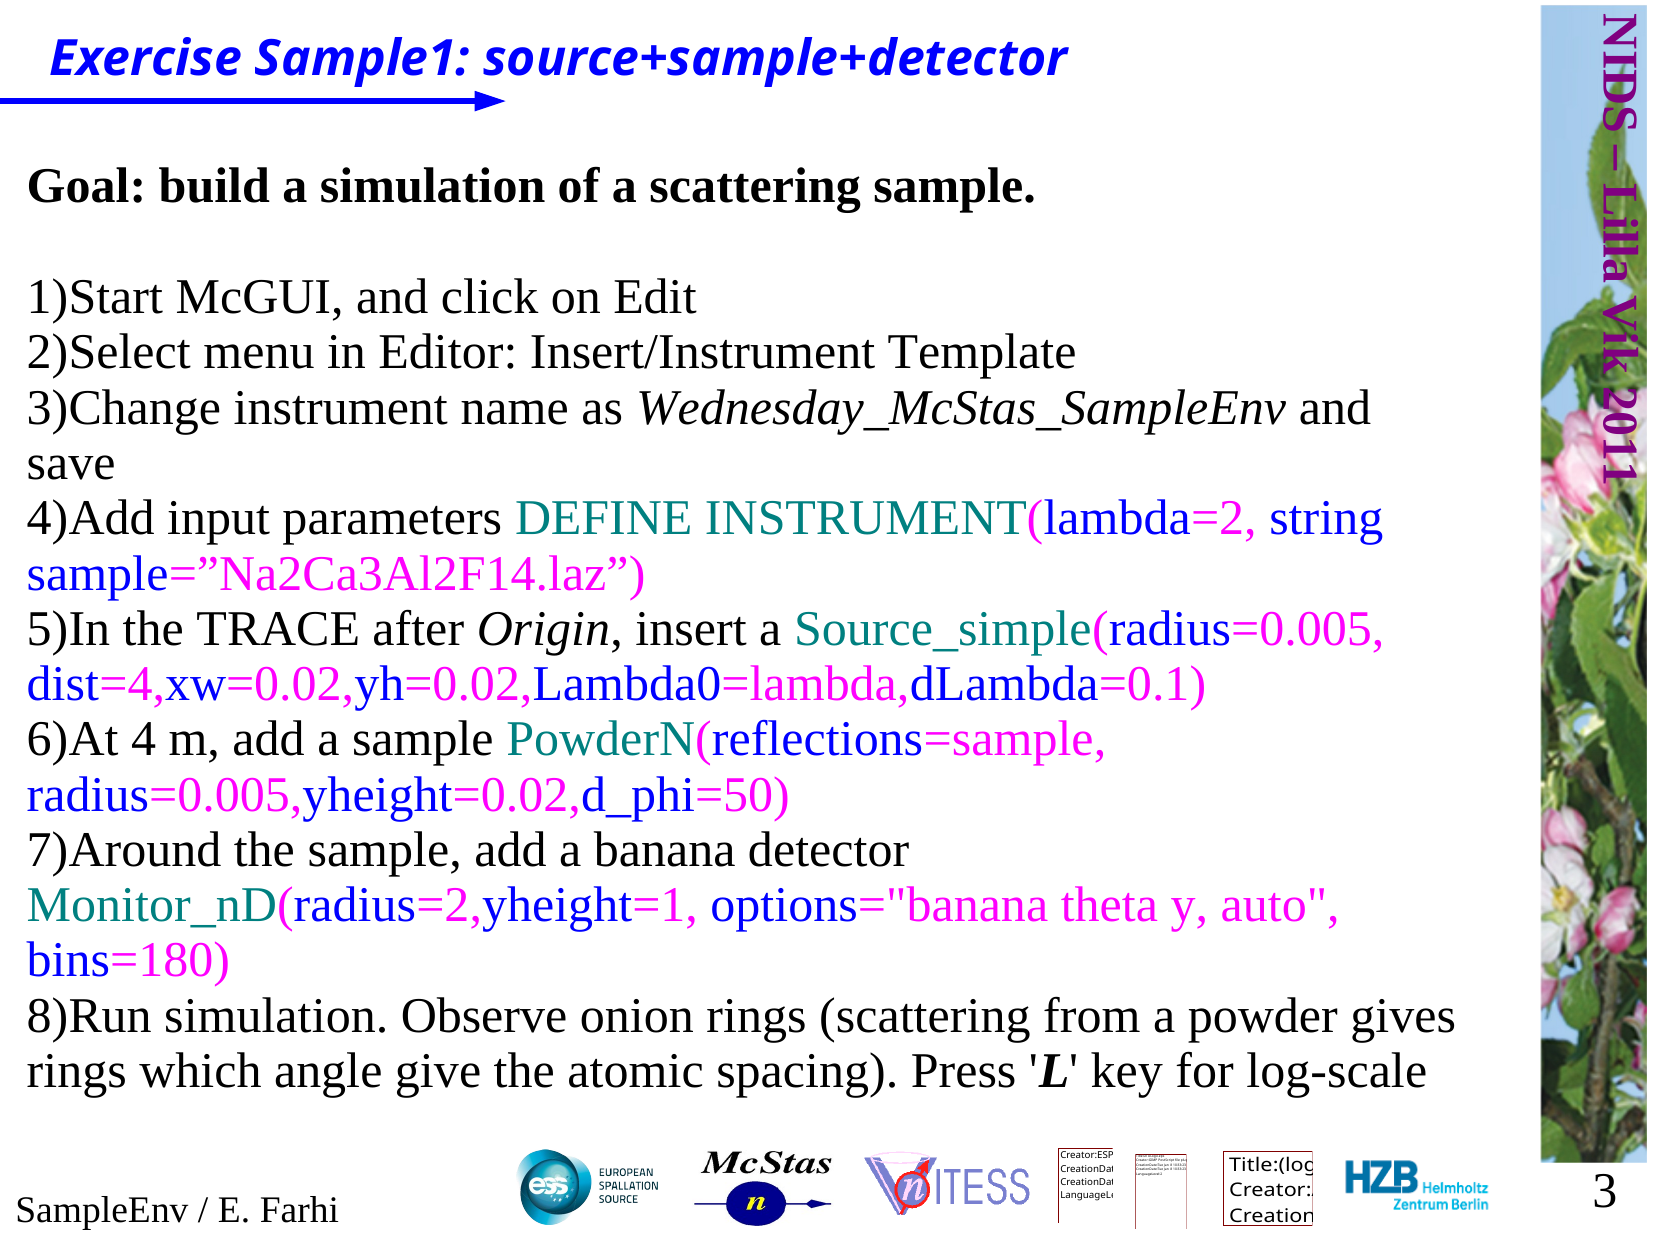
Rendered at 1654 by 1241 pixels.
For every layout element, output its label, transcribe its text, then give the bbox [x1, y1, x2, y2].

picture [1323, 1145, 1526, 1221]
picture [529, 1164, 573, 1209]
picture [692, 1150, 834, 1226]
picture [1542, 6, 1646, 1162]
text_box Goal: build a simulation of a scattering sample. Start McGUI, and click on Edit Select menu in Editor: Insert/Instrument Template Change instrument name as Wednesday_McStas_SampleEnv and save Add input parameters DEFINE INSTRUMENT(lambda=2, string sample=”Na2Ca3Al2F14.laz”) In the TRACE after Origin, insert a Source_simple(radius=0.005, dist=4,xw=0.02,yh=0.02,Lambda0=lambda,dLambda=0.1) At 4 m, add a sample PowderN(reflections=sample, radius=0.005,yheight=0.02,d_phi=50) Around the sample, add a banana detector Monitor_nD(radius=2,yheight=1, options="banana theta y, auto", bins=180) Run simulation. Observe onion rings (scattering from a powder gives rings which angle give the atomic spacing). Press 'L' key for log-scale [26, 158, 1463, 1099]
picture [858, 1145, 1037, 1221]
picture [516, 1149, 658, 1225]
text_box Exercise Sample1: source+sample+detector [49, 21, 1144, 91]
